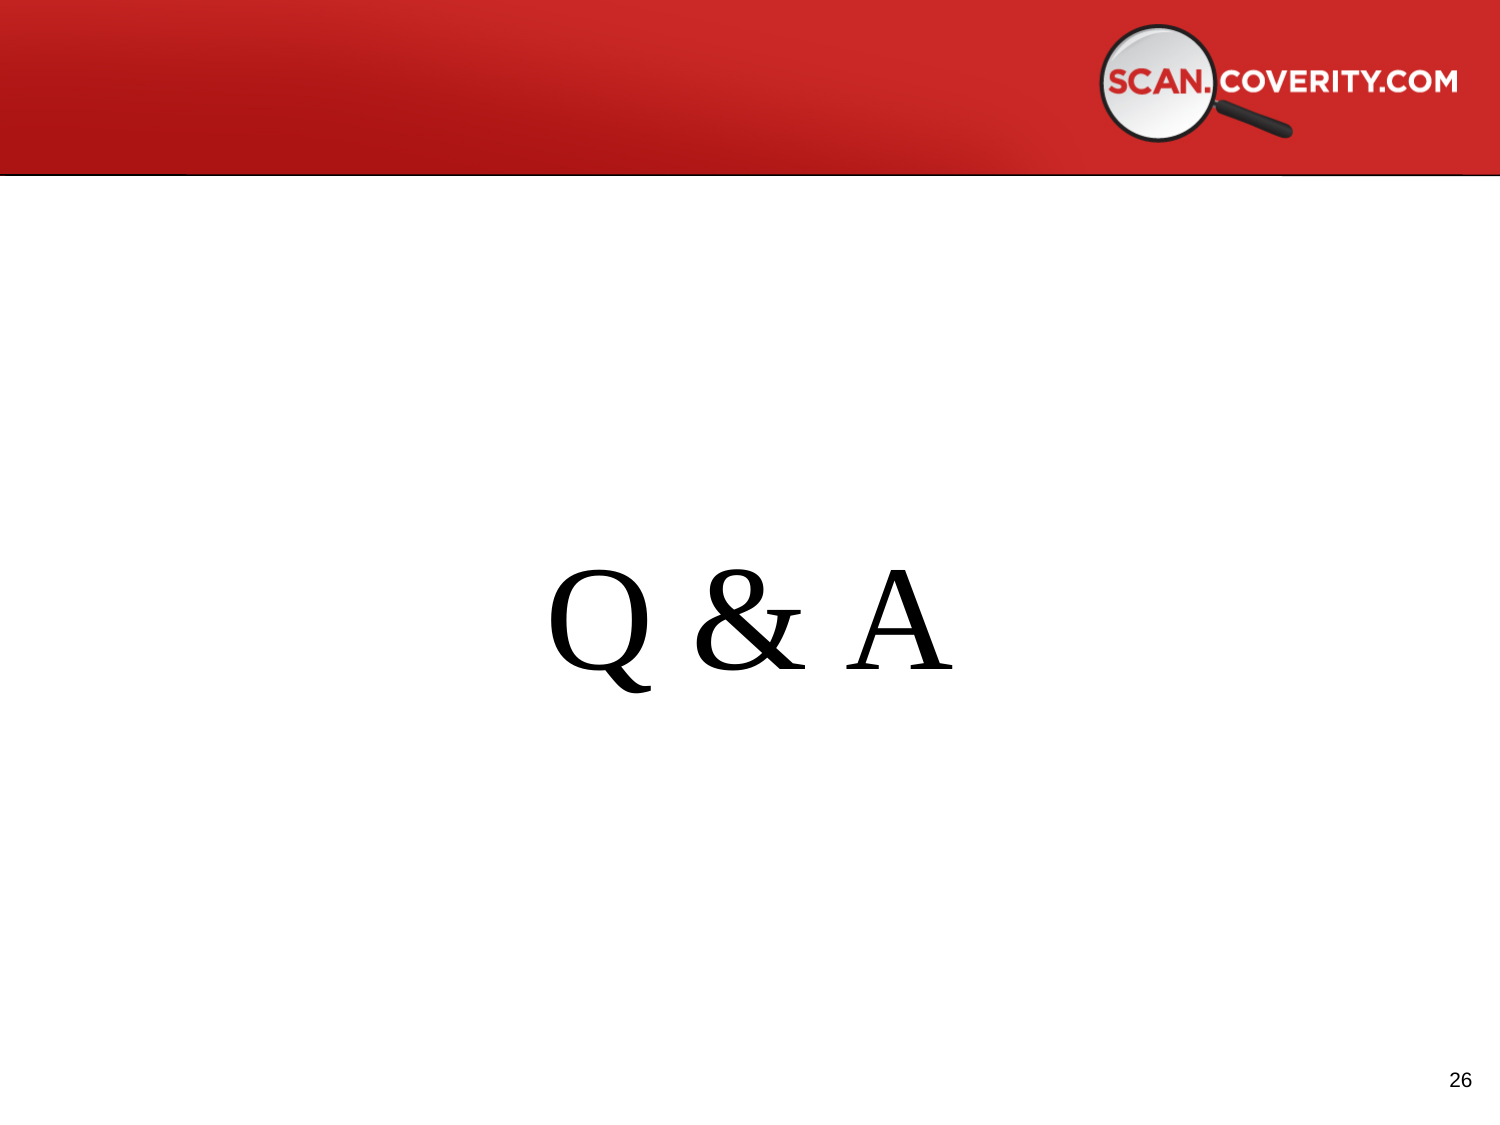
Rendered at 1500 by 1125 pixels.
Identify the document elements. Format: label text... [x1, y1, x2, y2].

picture [0, 0, 1500, 174]
text_box 1 [1426, 1062, 1488, 1103]
list Q & A [75, 205, 1426, 1125]
